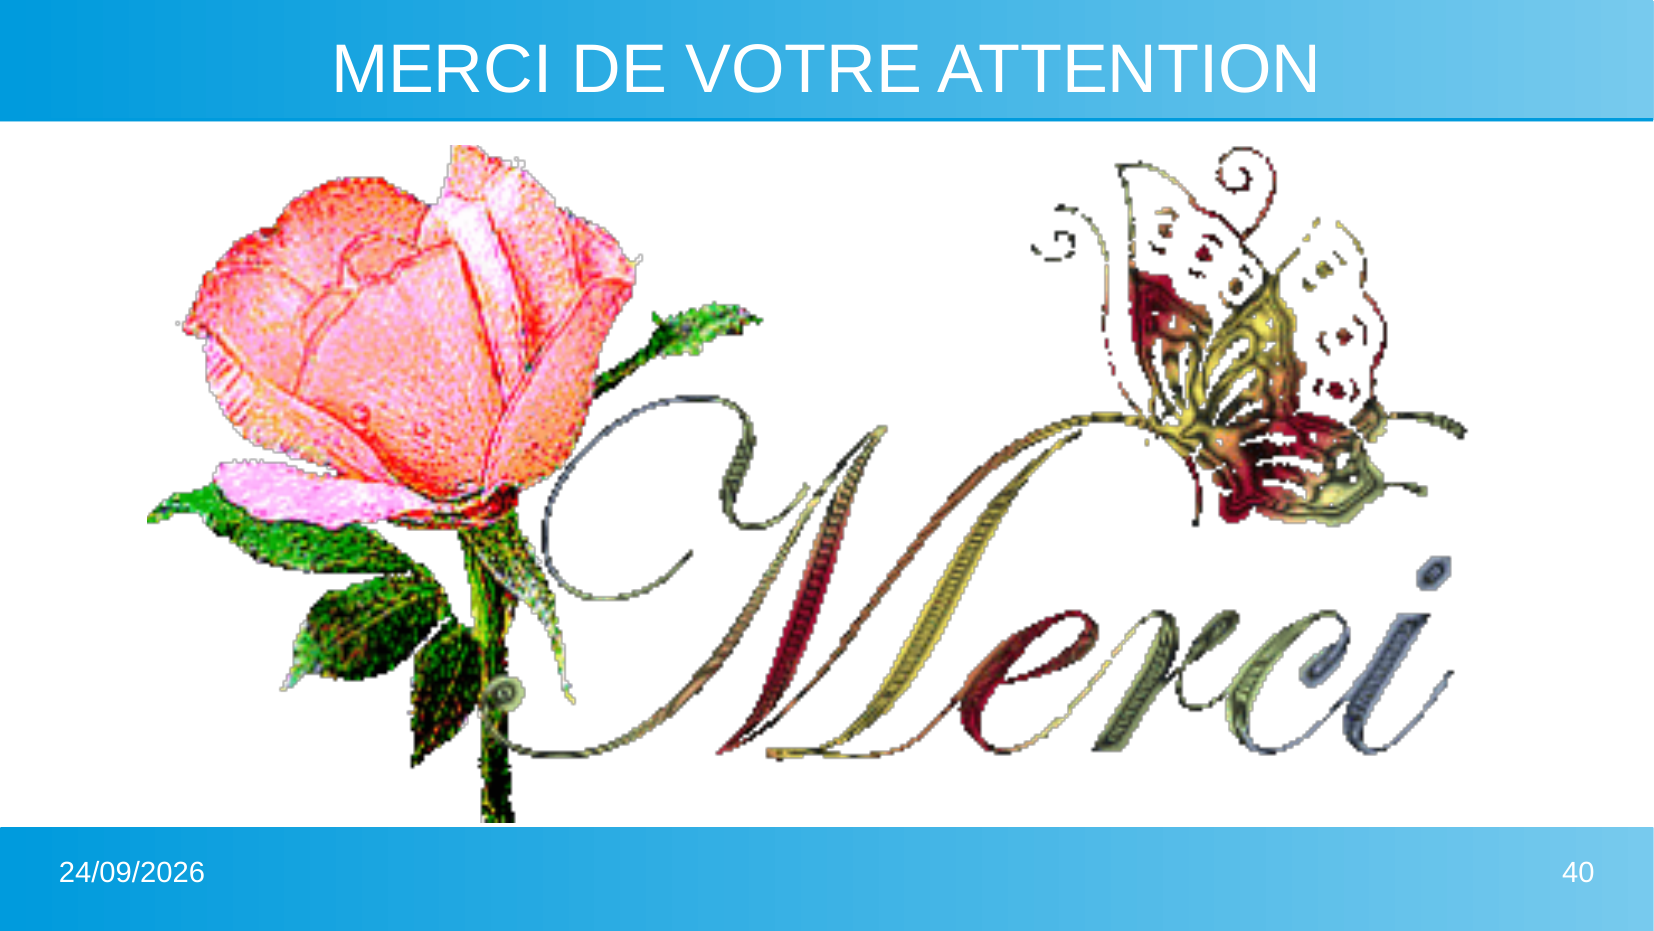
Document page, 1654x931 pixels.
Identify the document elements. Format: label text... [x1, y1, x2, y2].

title MERCI DE VOTRE ATTENTION [59, 29, 1595, 108]
picture [147, 145, 1502, 823]
